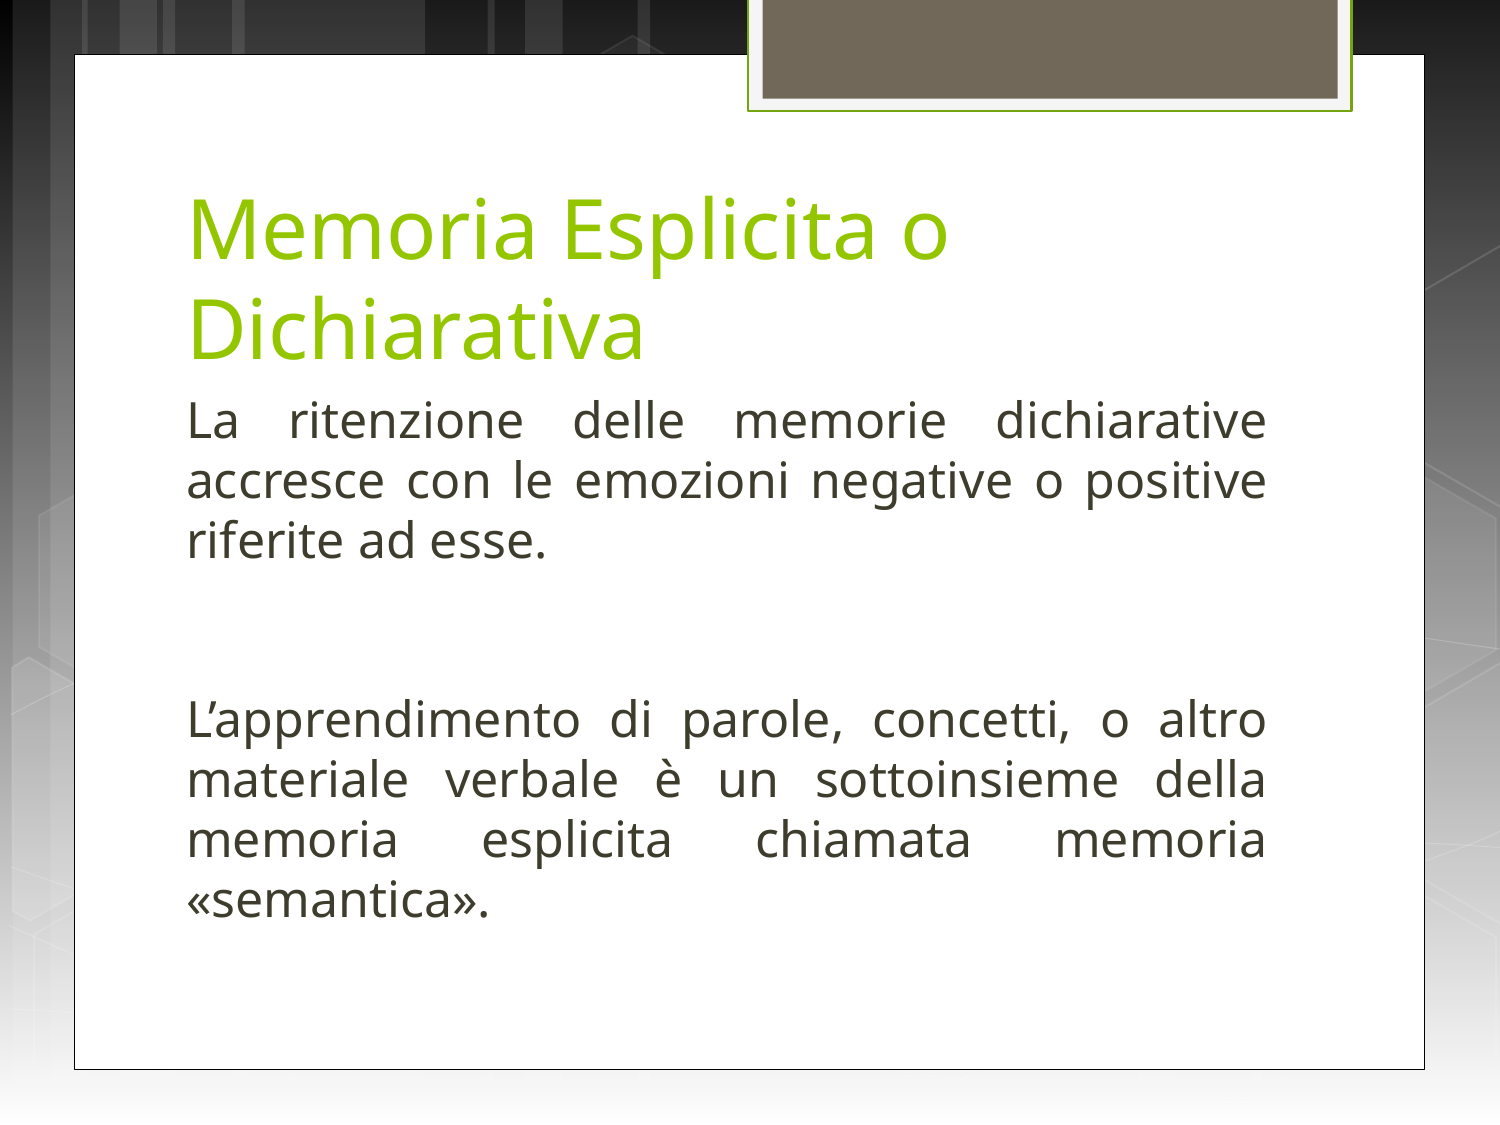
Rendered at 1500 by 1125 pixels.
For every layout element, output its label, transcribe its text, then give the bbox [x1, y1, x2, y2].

title Memoria Esplicita o Dichiarativa [171, 168, 1324, 357]
list La ritenzione delle memorie dichiarative accresce con le emozioni negative o positive riferite ad esse. L’apprendimento di parole, concetti, o altro materiale verbale è un sottoinsieme della memoria esplicita chiamata memoria «semantica». [171, 381, 1283, 957]
